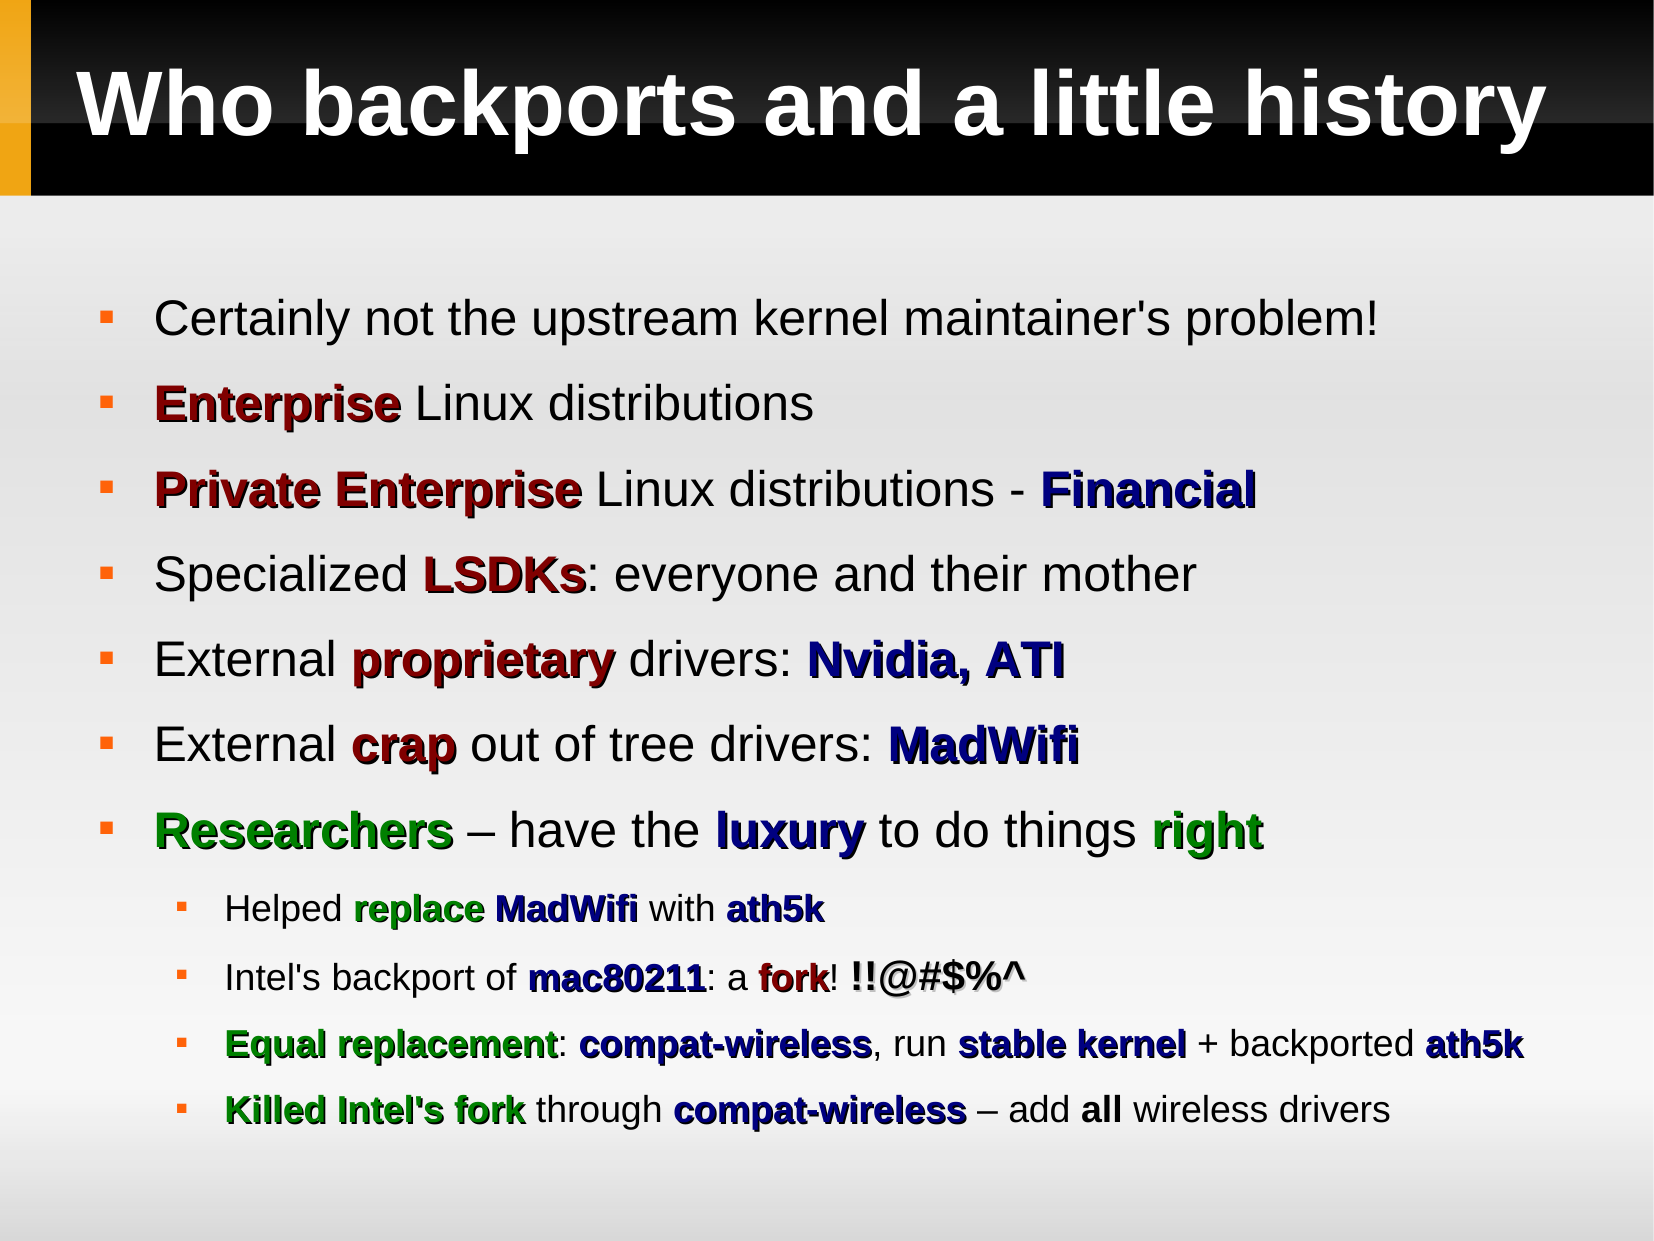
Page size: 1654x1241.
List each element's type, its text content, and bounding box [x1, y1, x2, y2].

list Certainly not the upstream kernel maintainer's problem! Enterprise Linux distributions Private Enterprise Linux distributions - Financial Specialized LSDKs: everyone and their mother External proprietary drivers: Nvidia, ATI External crap out of tree drivers: MadWifi Researchers – have the luxury to do things right Helped replace MadWifi with ath5k Intel's backport of mac80211: a fork! !!@#$%^ Equal replacement: compat-wireless, run stable kernel + backported ath5k Killed Intel's fork through compat-wireless – add all wireless drivers [82, 290, 1571, 1131]
title Who backports and a little history [76, 0, 1565, 208]
picture [0, 0, 1654, 1241]
